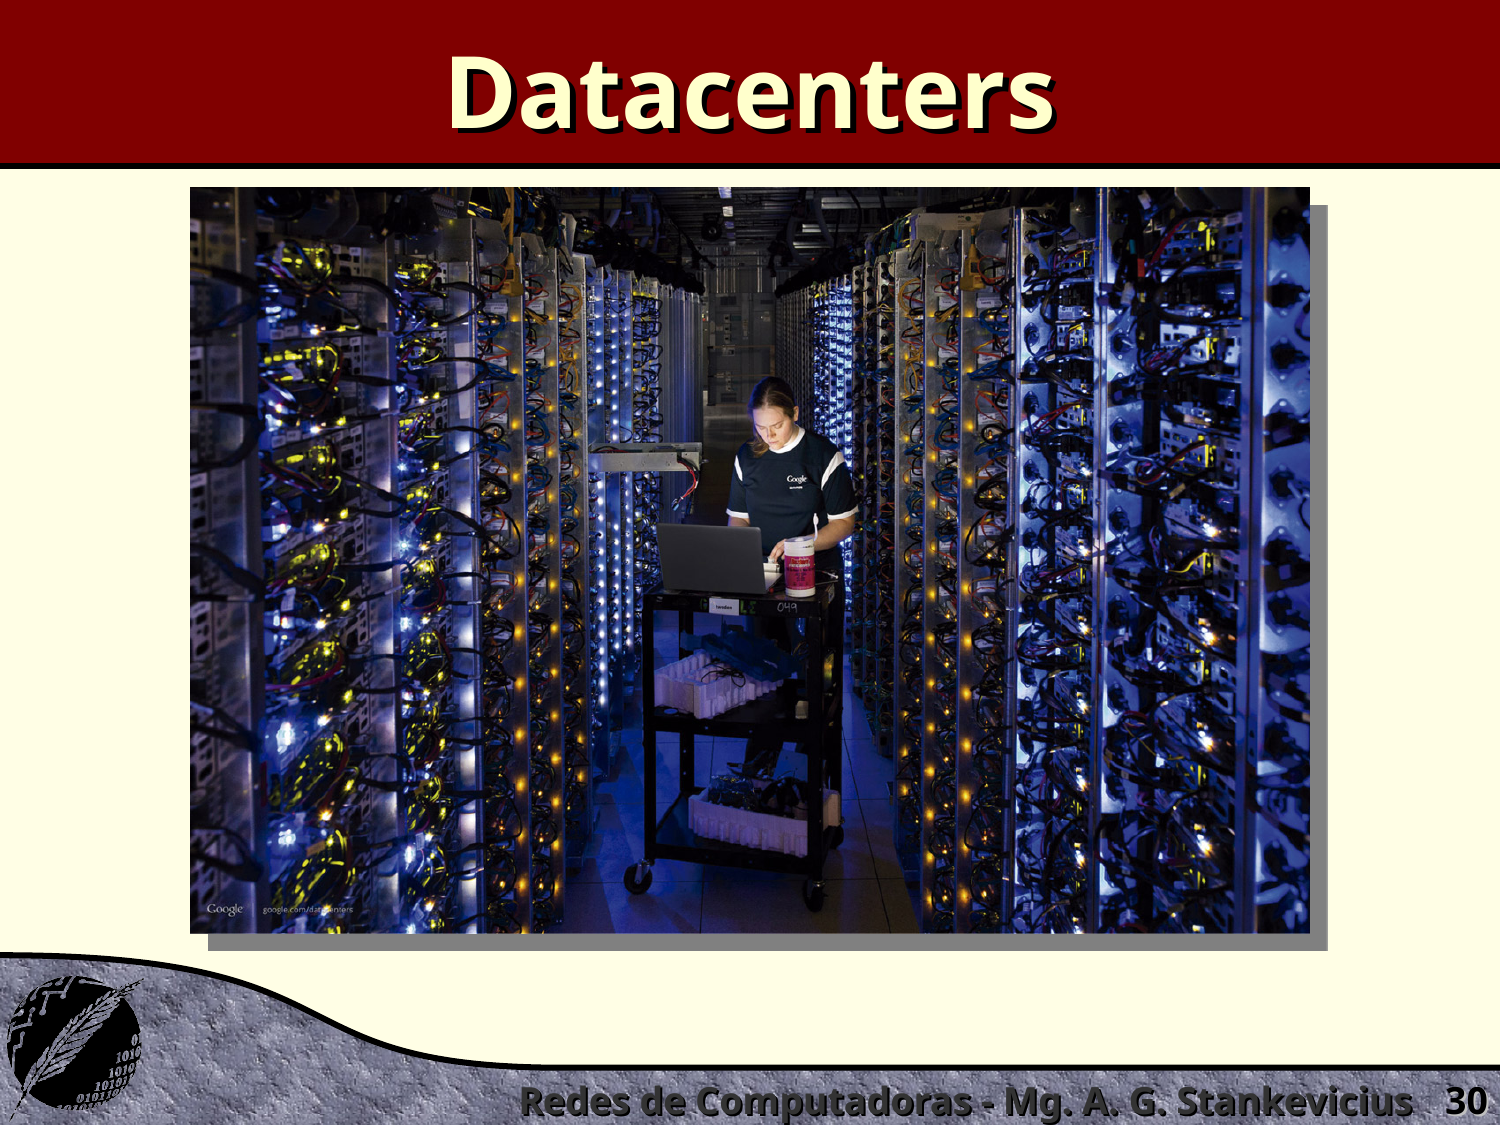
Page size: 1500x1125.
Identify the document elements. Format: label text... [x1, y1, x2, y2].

title Datacenters [15, 5, 1485, 160]
picture [0, 959, 1500, 1125]
picture [1047, 1100, 1054, 1110]
picture [190, 187, 1310, 934]
picture [790, 1100, 795, 1110]
